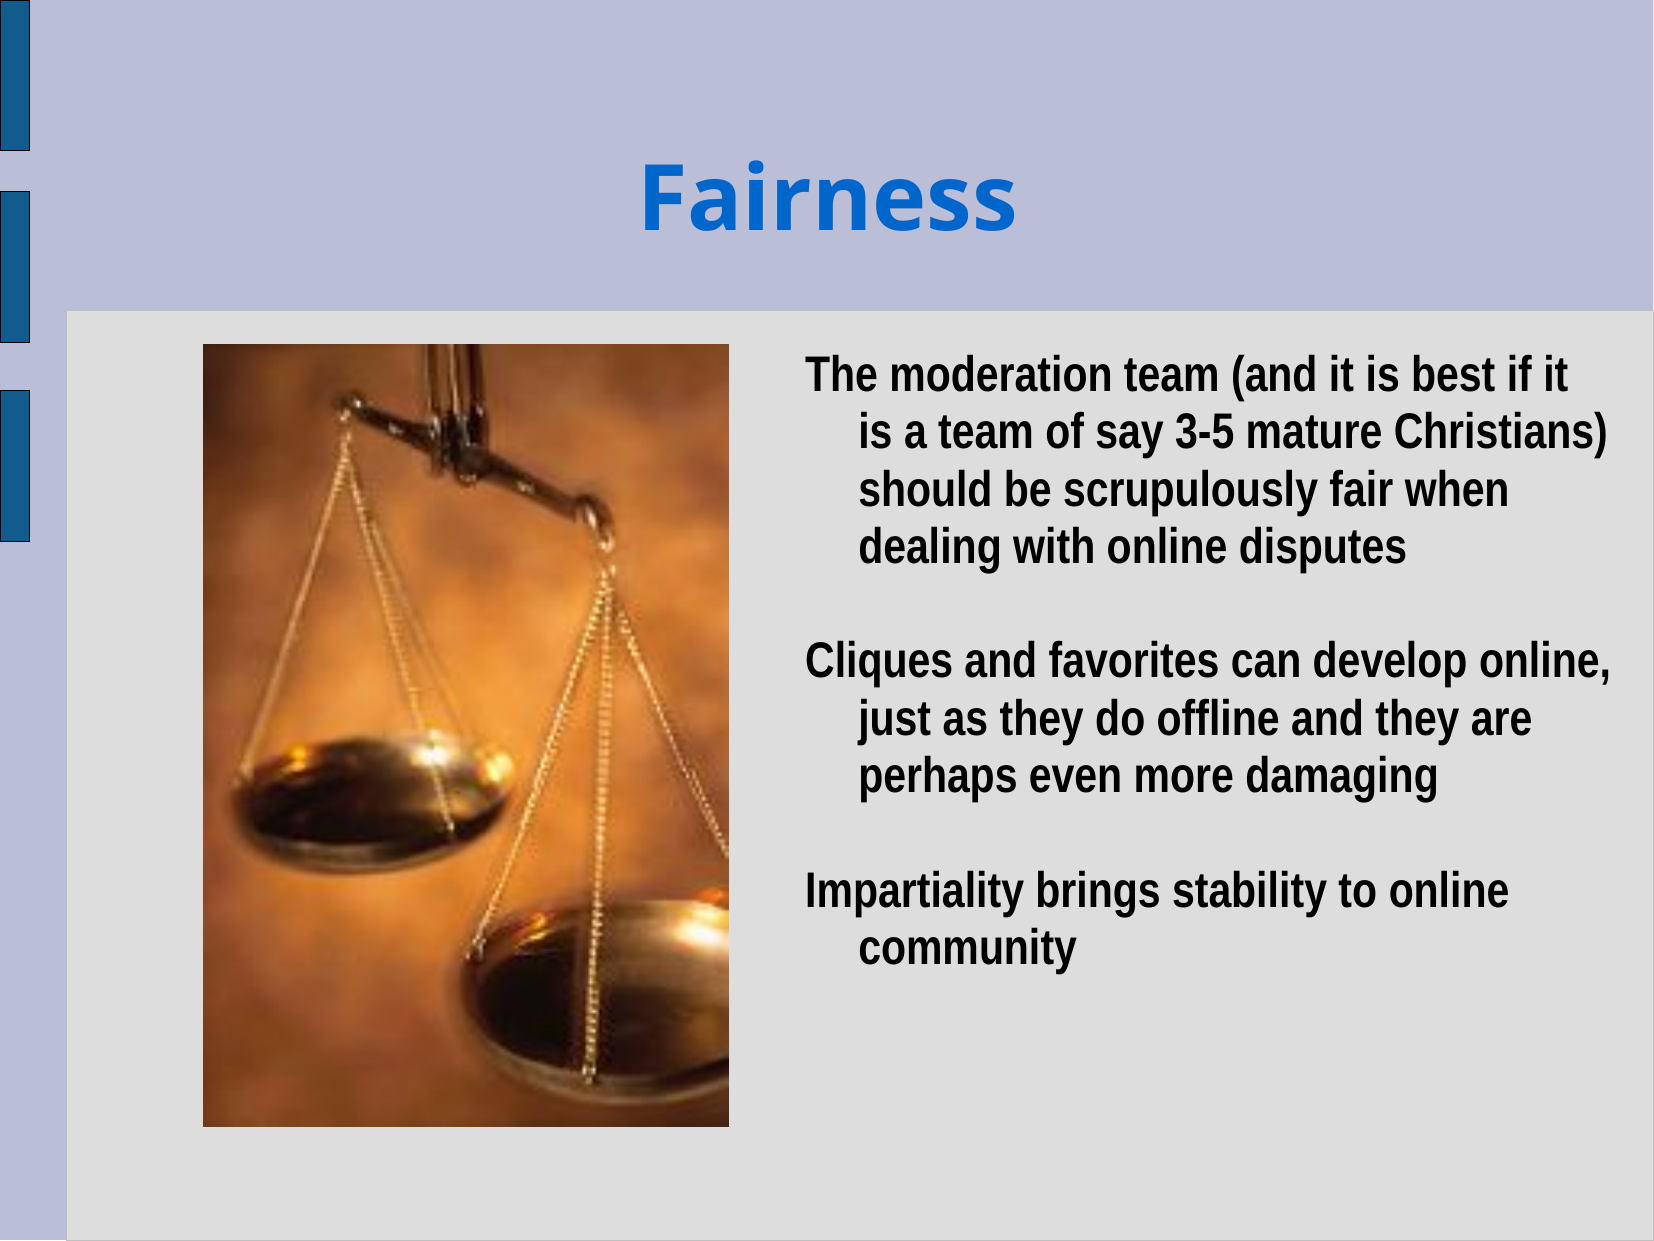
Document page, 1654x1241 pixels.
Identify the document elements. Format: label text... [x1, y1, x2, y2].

picture [203, 344, 729, 1127]
list The moderation team (and it is best if it is a team of say 3-5 mature Christians) should be scrupulously fair when dealing with online disputes Cliques and favorites can develop online, just as they do offline and they are perhaps even more damaging Impartiality brings stability to online community [787, 344, 1613, 1127]
title Fairness [121, 91, 1534, 299]
